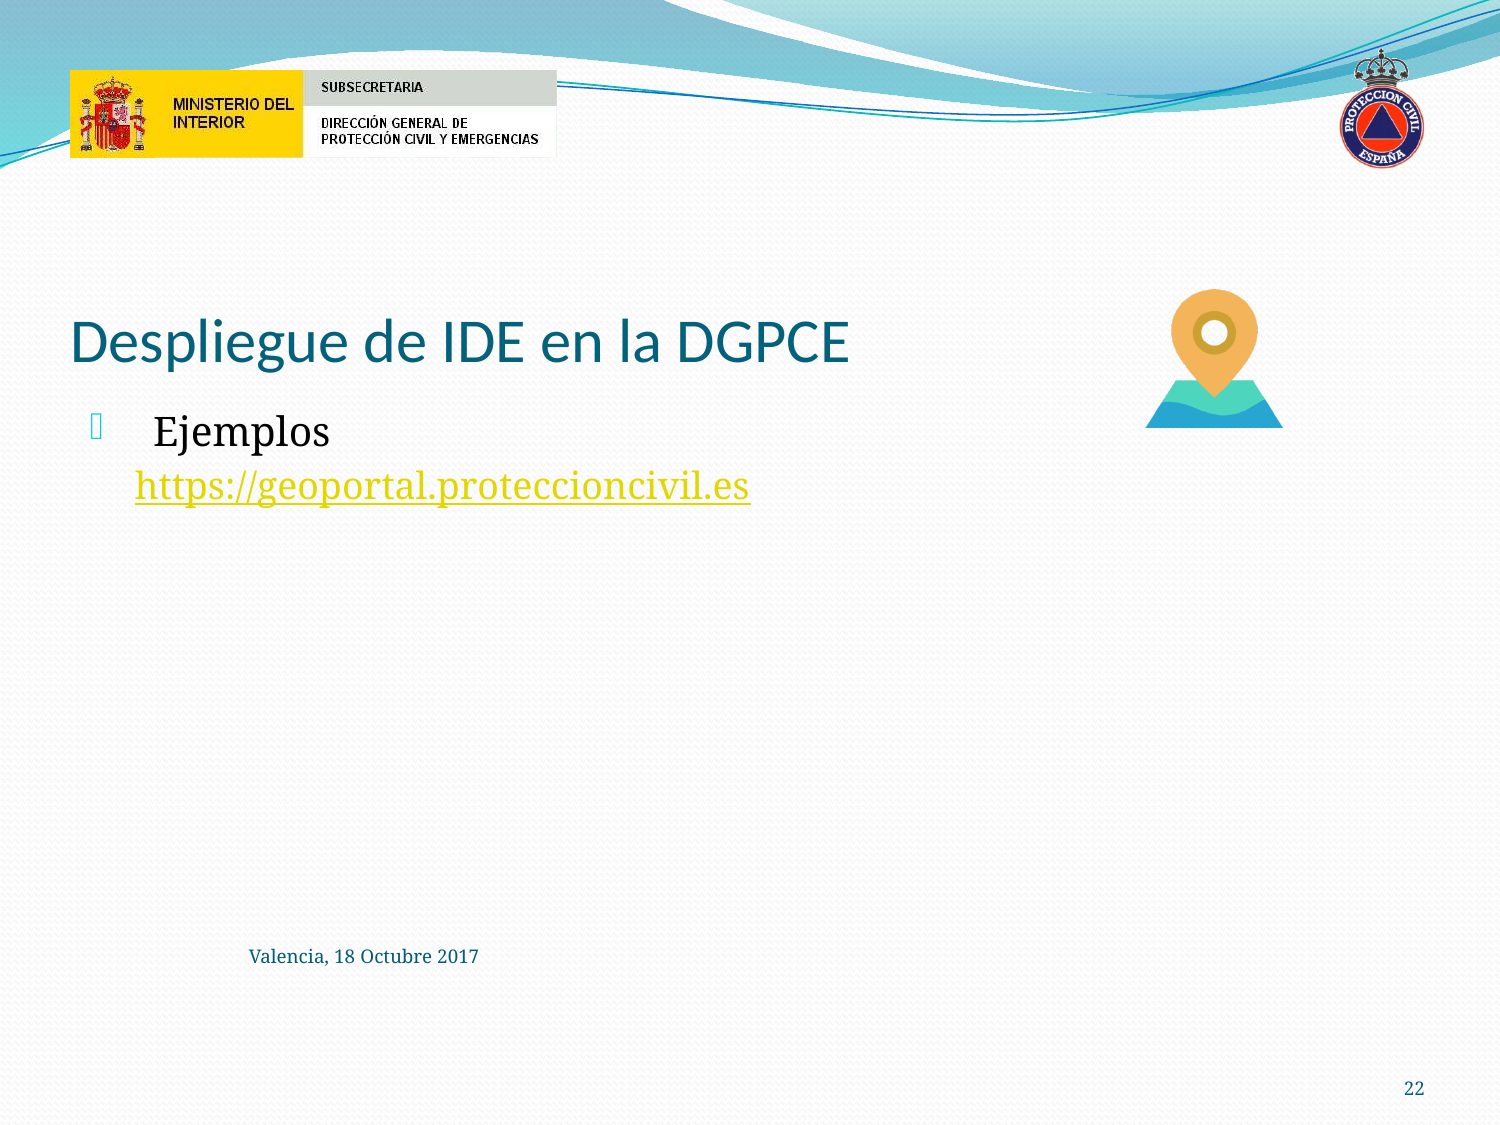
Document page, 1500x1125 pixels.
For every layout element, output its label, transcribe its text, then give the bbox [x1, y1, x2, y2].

title Despliegue de IDE en la DGPCE [70, 187, 1421, 375]
slide_number <number> [1299, 1042, 1425, 1103]
list Ejemplos https://geoportal.proteccioncivil.es [75, 398, 1425, 1038]
slide_number Valencia, 18 Octubre 2017 [249, 922, 507, 968]
picture [24, 147, 50, 156]
picture [0, 0, 1500, 1125]
